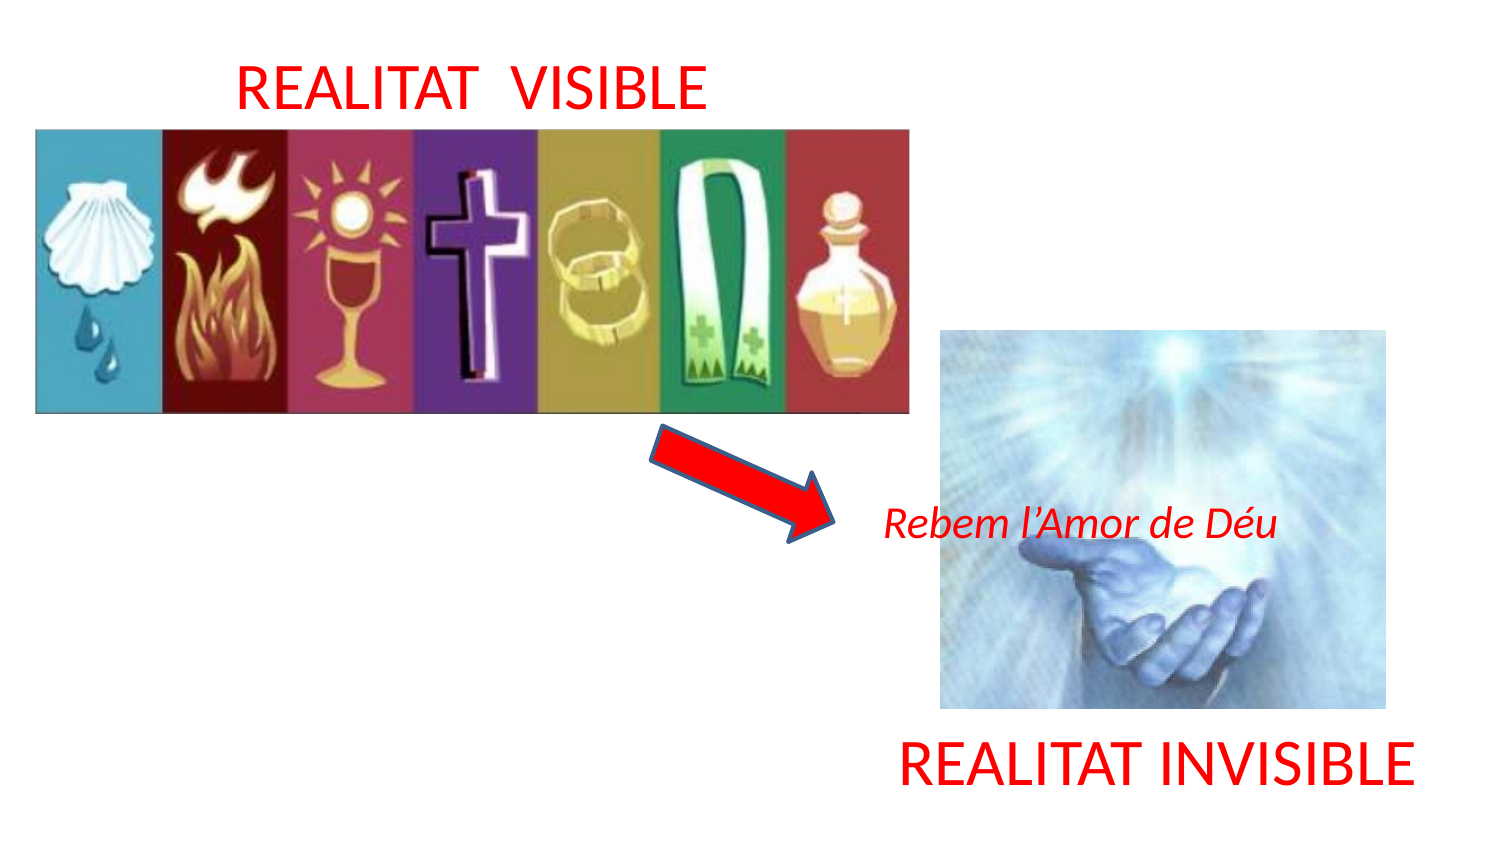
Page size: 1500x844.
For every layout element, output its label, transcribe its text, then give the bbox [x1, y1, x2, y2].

text_box REALITAT VISIBLE [35, 35, 910, 131]
picture [35, 131, 910, 414]
text_box [650, 425, 834, 542]
text_box Rebem l’Amor de Déu [850, 485, 1312, 556]
picture [940, 330, 1386, 709]
text_box REALITAT INVISIBLE [853, 710, 1462, 806]
